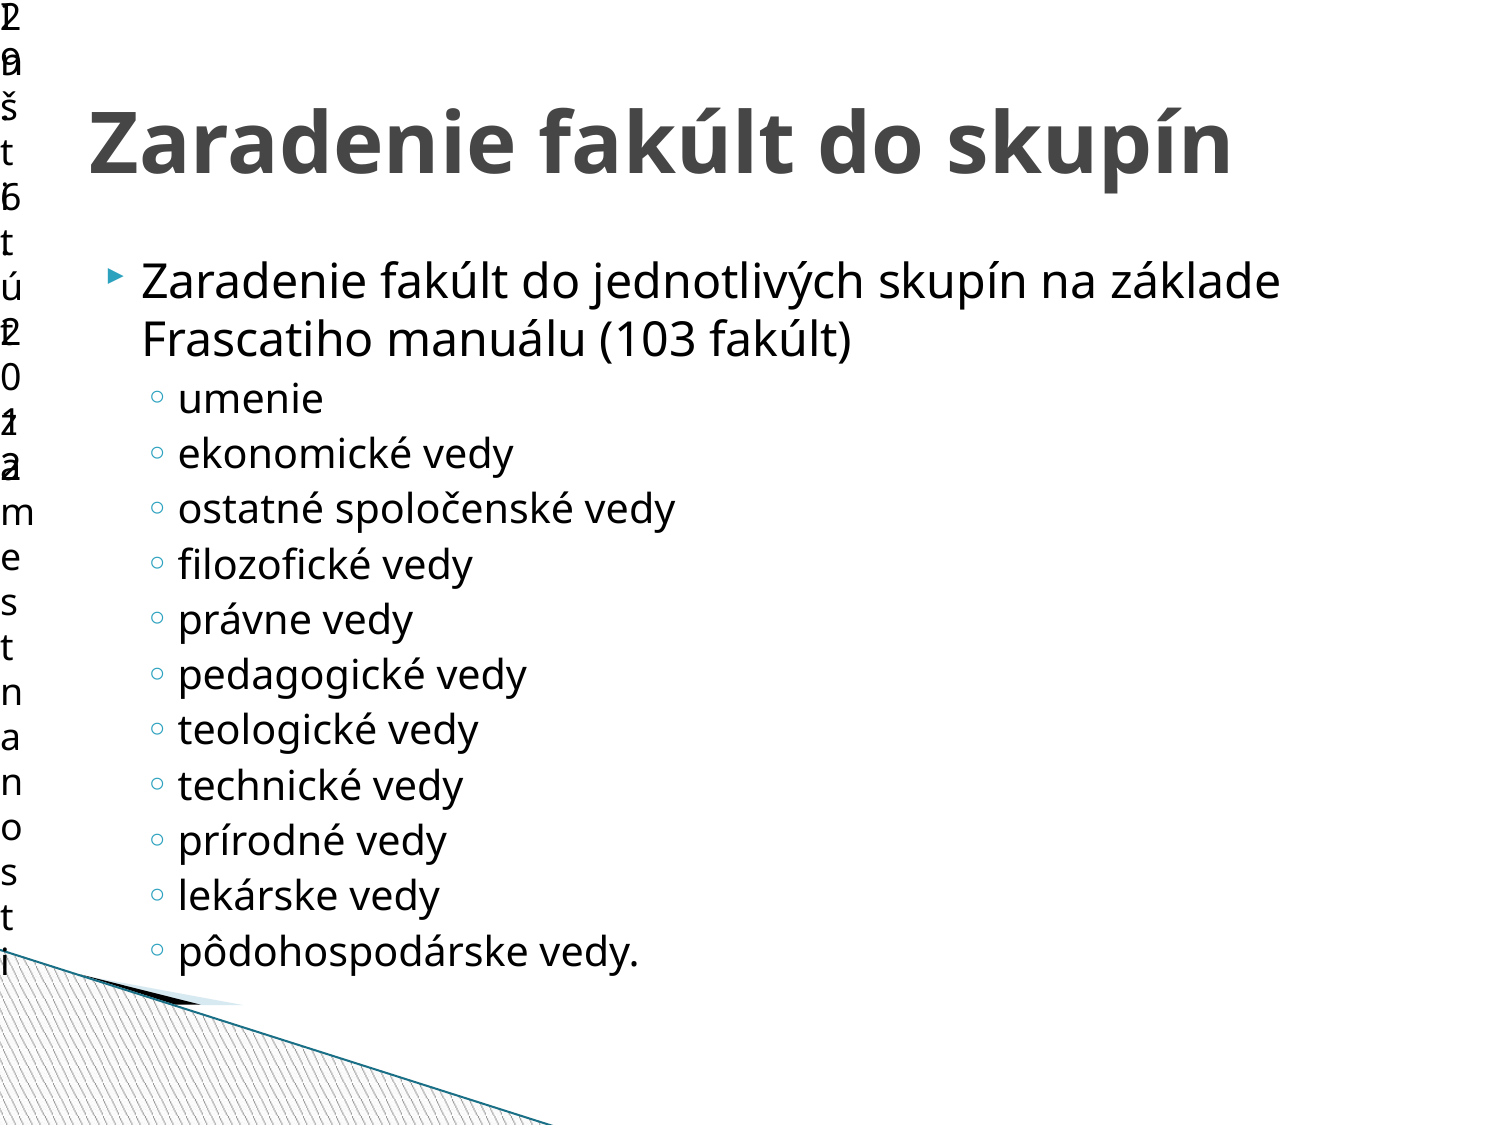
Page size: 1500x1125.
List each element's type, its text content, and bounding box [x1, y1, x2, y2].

picture [0, 952, 543, 1125]
title Zaradenie fakúlt do skupín [75, 45, 1425, 233]
list Zaradenie fakúlt do jednotlivých skupín na základe Frascatiho manuálu (103 fakúlt) umenie ekonomické vedy ostatné spoločenské vedy filozofické vedy právne vedy pedagogické vedy teologické vedy technické vedy prírodné vedy lekárske vedy pôdohospodárske vedy. [75, 243, 1425, 986]
